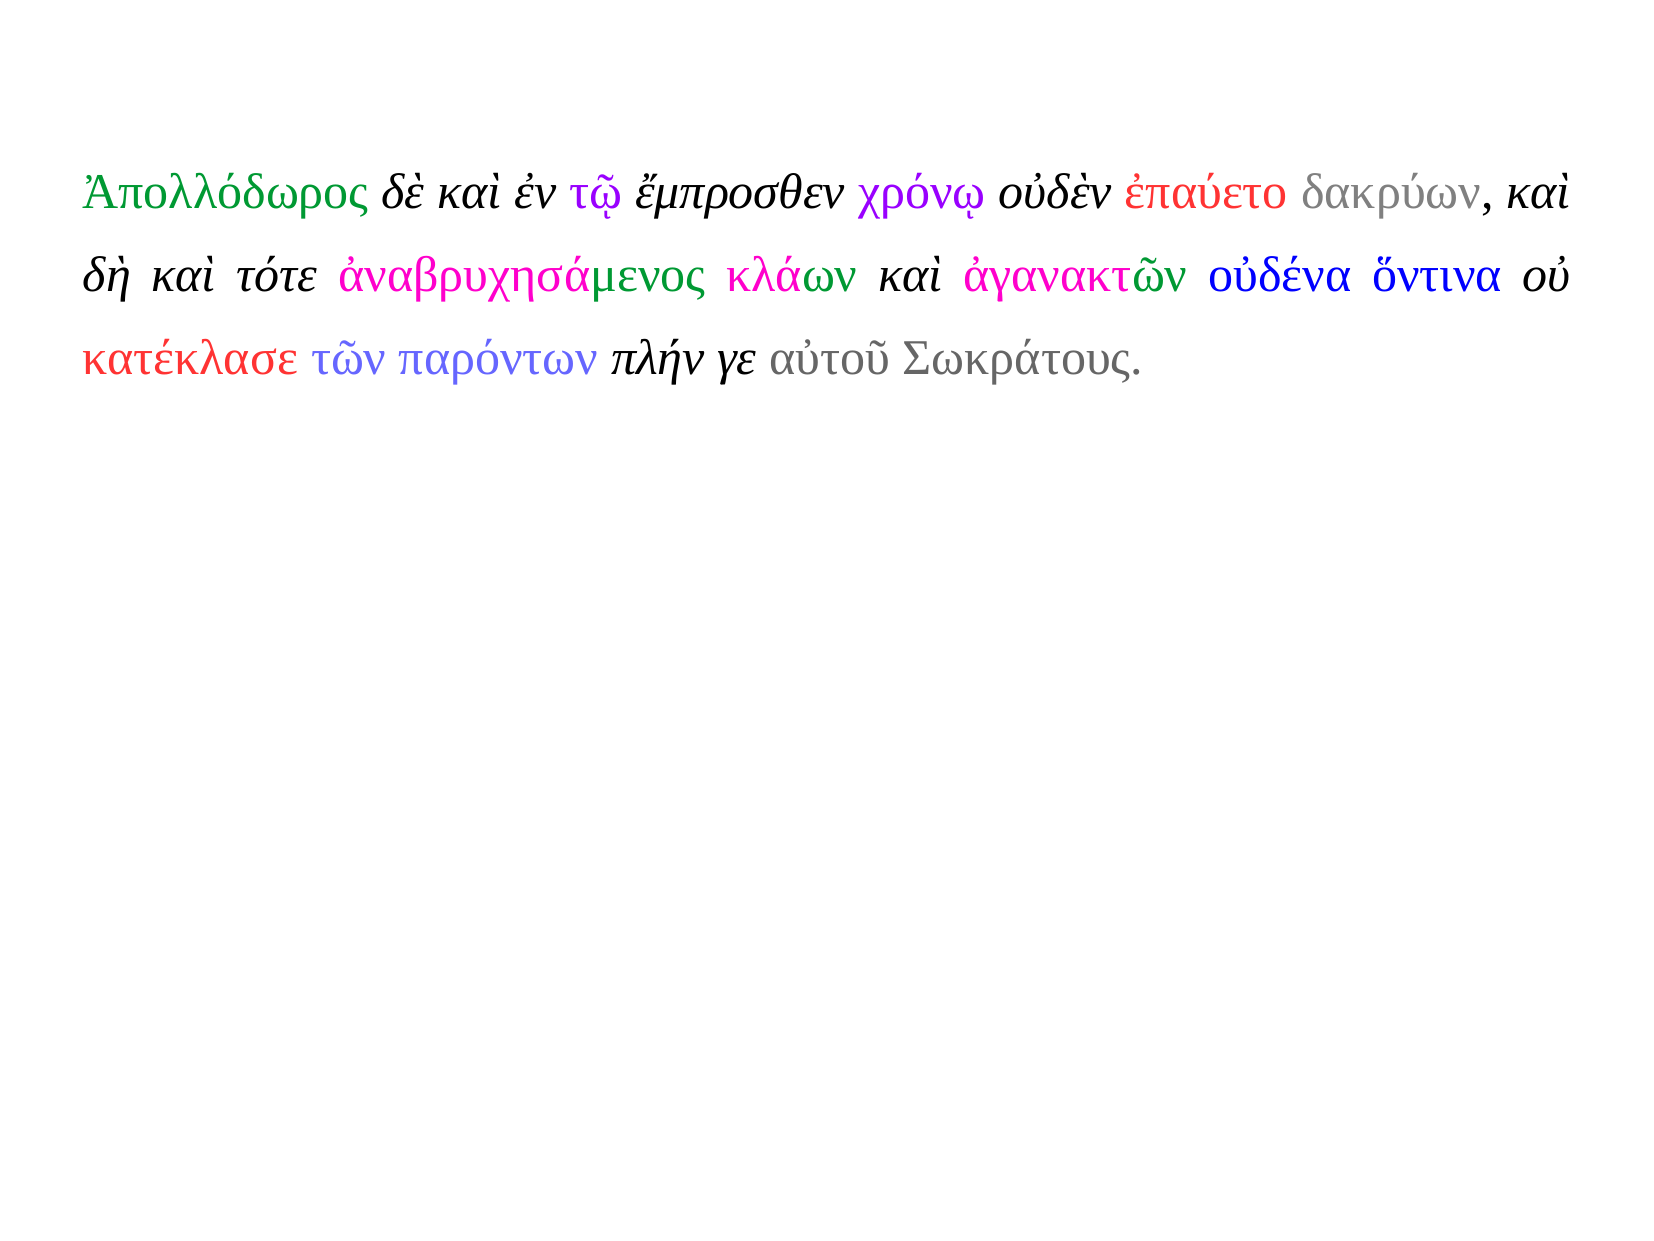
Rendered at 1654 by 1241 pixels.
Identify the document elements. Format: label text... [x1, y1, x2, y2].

title Ἀπολλόδωρος δὲ καὶ ἐν τῷ ἔμπροσθεν χρόνῳ οὐδὲν ἐπαύετο δακρύων, καὶ δὴ καὶ τότε ἀναβρυχησάμενος κλάων καὶ ἀγανακτῶν οὐδένα ὅντινα οὐ κατέκλασε τῶν παρόντων πλήν γε αὐτοῦ Σωκράτους. [82, 49, 1571, 473]
